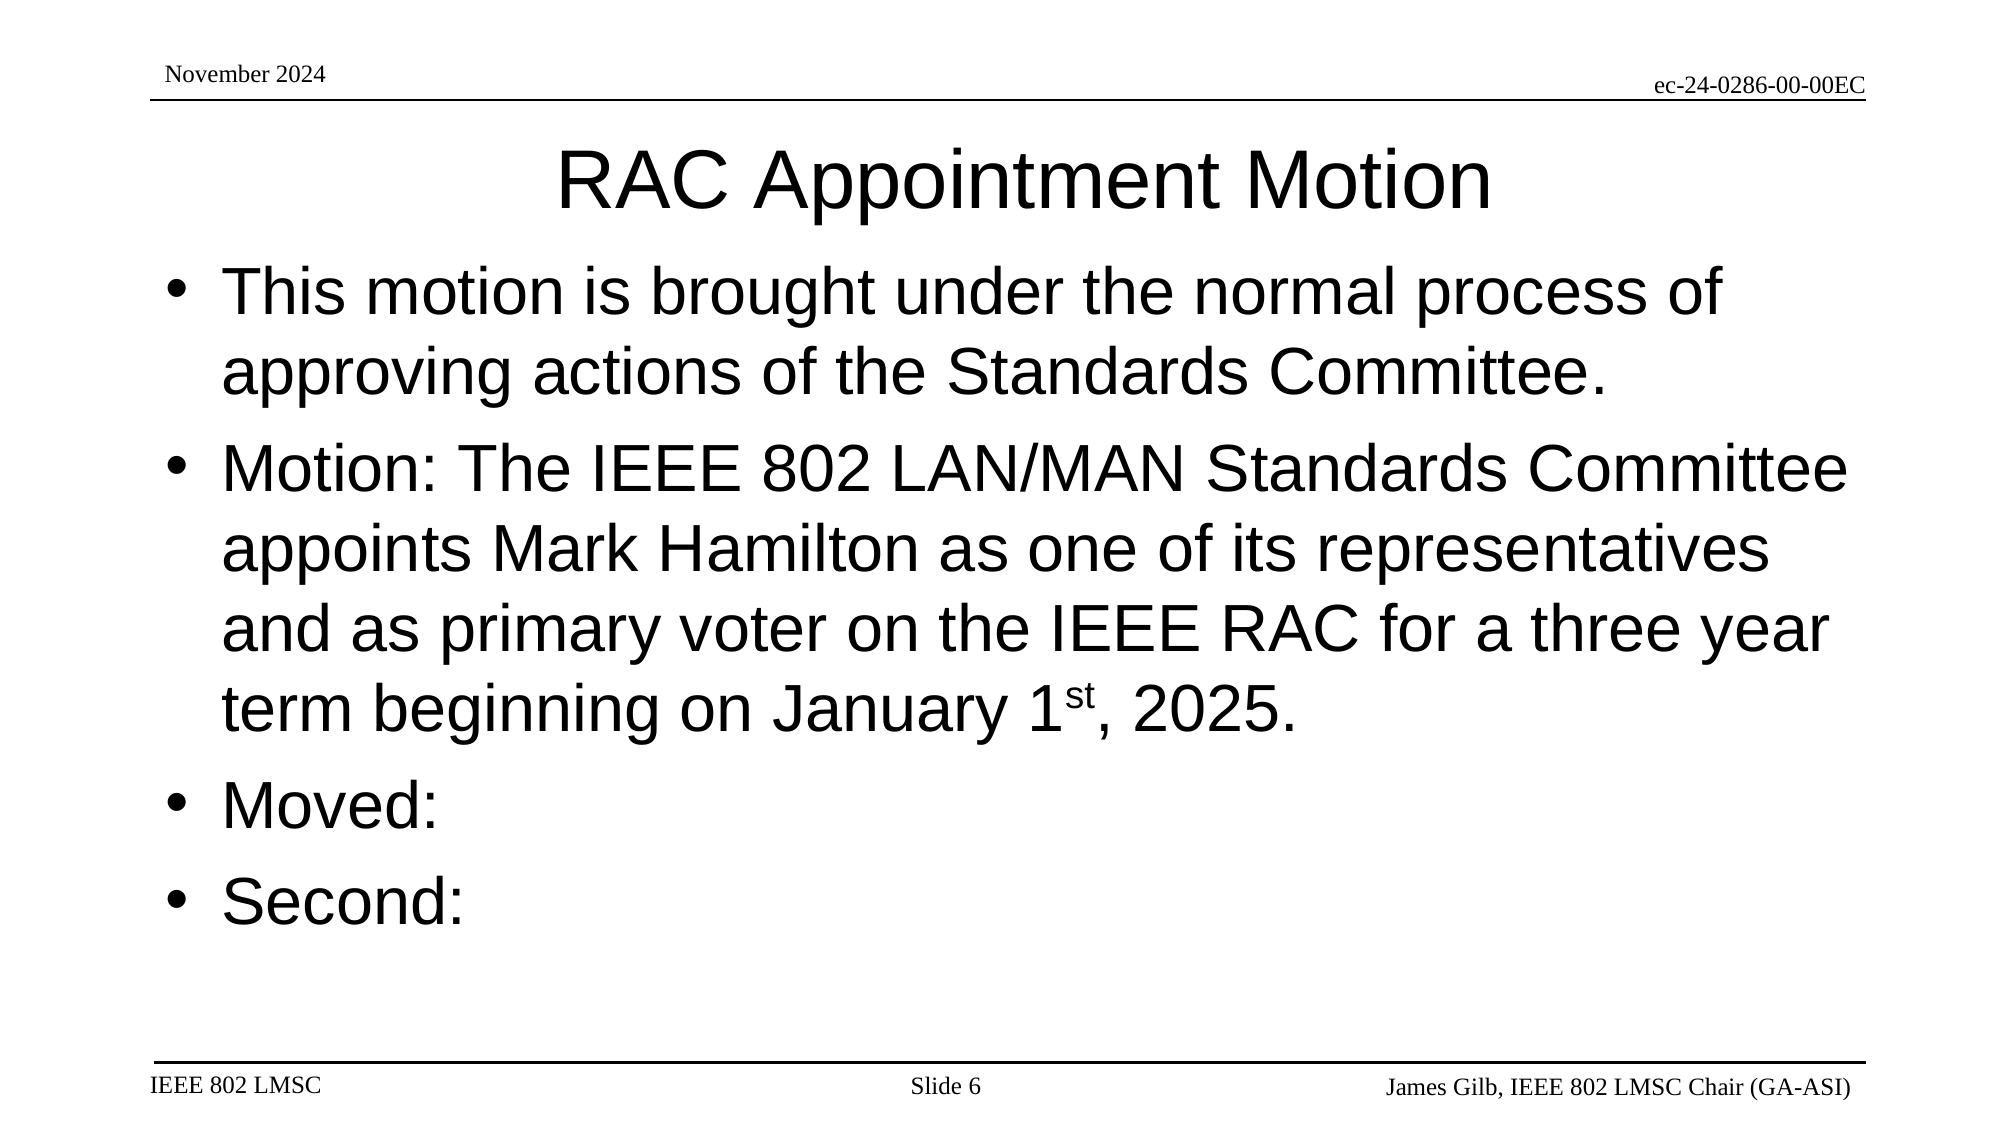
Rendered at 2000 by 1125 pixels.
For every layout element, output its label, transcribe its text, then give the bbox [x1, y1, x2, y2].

list This motion is brought under the normal process of approving actions of the Standards Committee. Motion: The IEEE 802 LAN/MAN Standards Committee appoints Mark Hamilton as one of its representatives and as primary voter on the IEEE RAC for a three year term beginning on January 1st, 2025. Moved: Second: [149, 239, 1900, 1051]
title RAC Appointment Motion [149, 112, 1900, 238]
